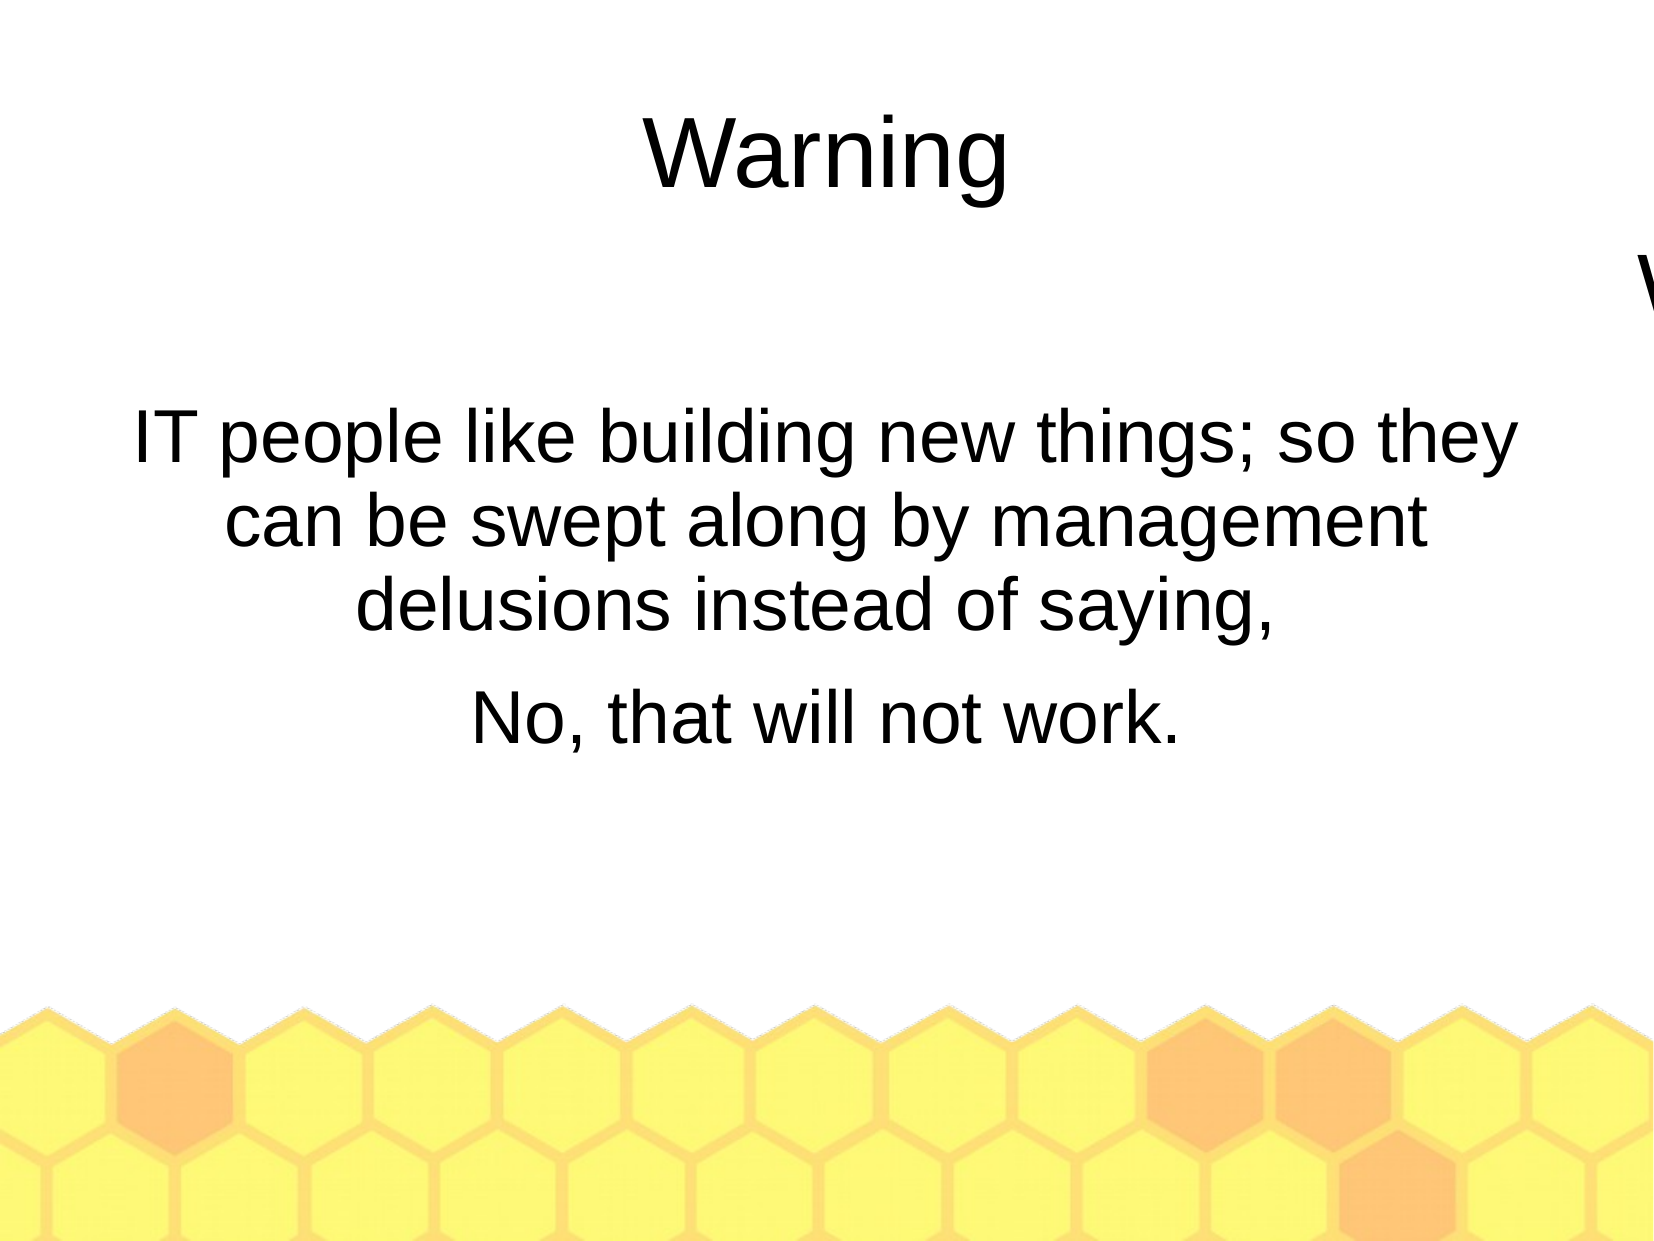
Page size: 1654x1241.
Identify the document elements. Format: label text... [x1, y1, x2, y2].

title Warning [82, 49, 1571, 257]
title Warning [1062, 183, 1654, 391]
picture [0, 1001, 1654, 1241]
list IT people like building new things; so they can be swept along by management delusions instead of saying, No, that will not work. [82, 290, 1571, 1010]
